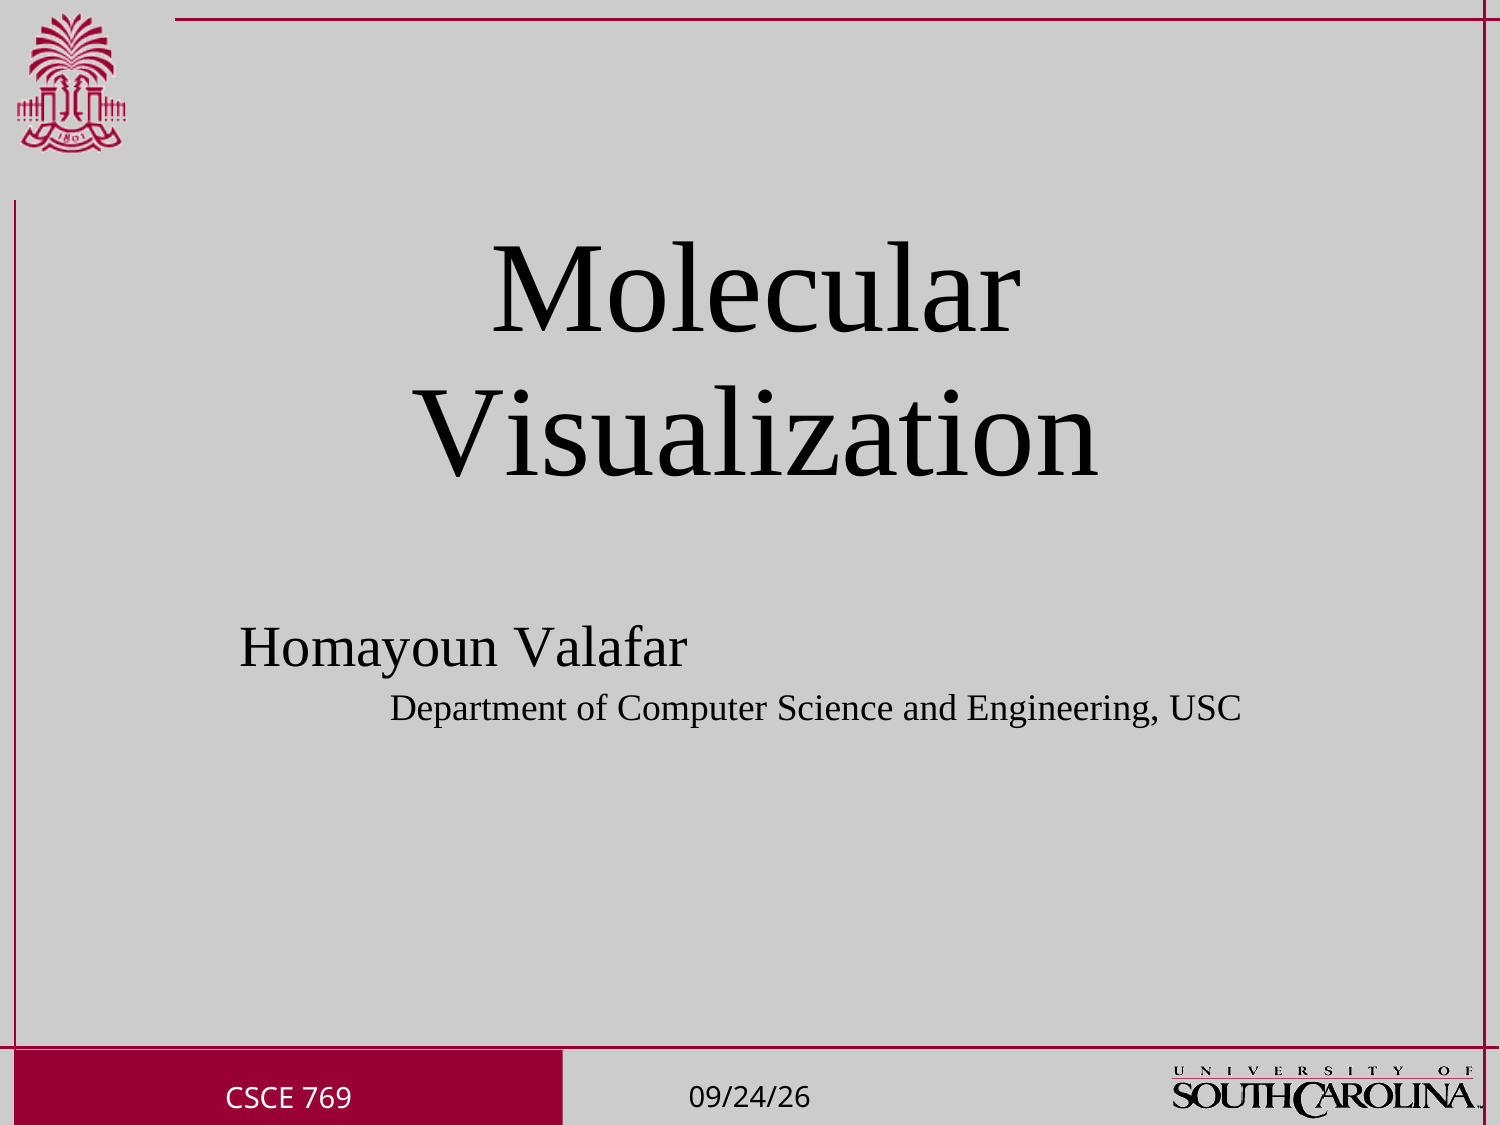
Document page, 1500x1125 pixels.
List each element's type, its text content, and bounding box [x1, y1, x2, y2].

title Molecular Visualization [200, 162, 1313, 558]
subtitle Homayoun Valafar Department of Computer Science and Engineering, USC [225, 612, 1276, 920]
picture [12, 12, 131, 155]
picture [1162, 1049, 1483, 1125]
